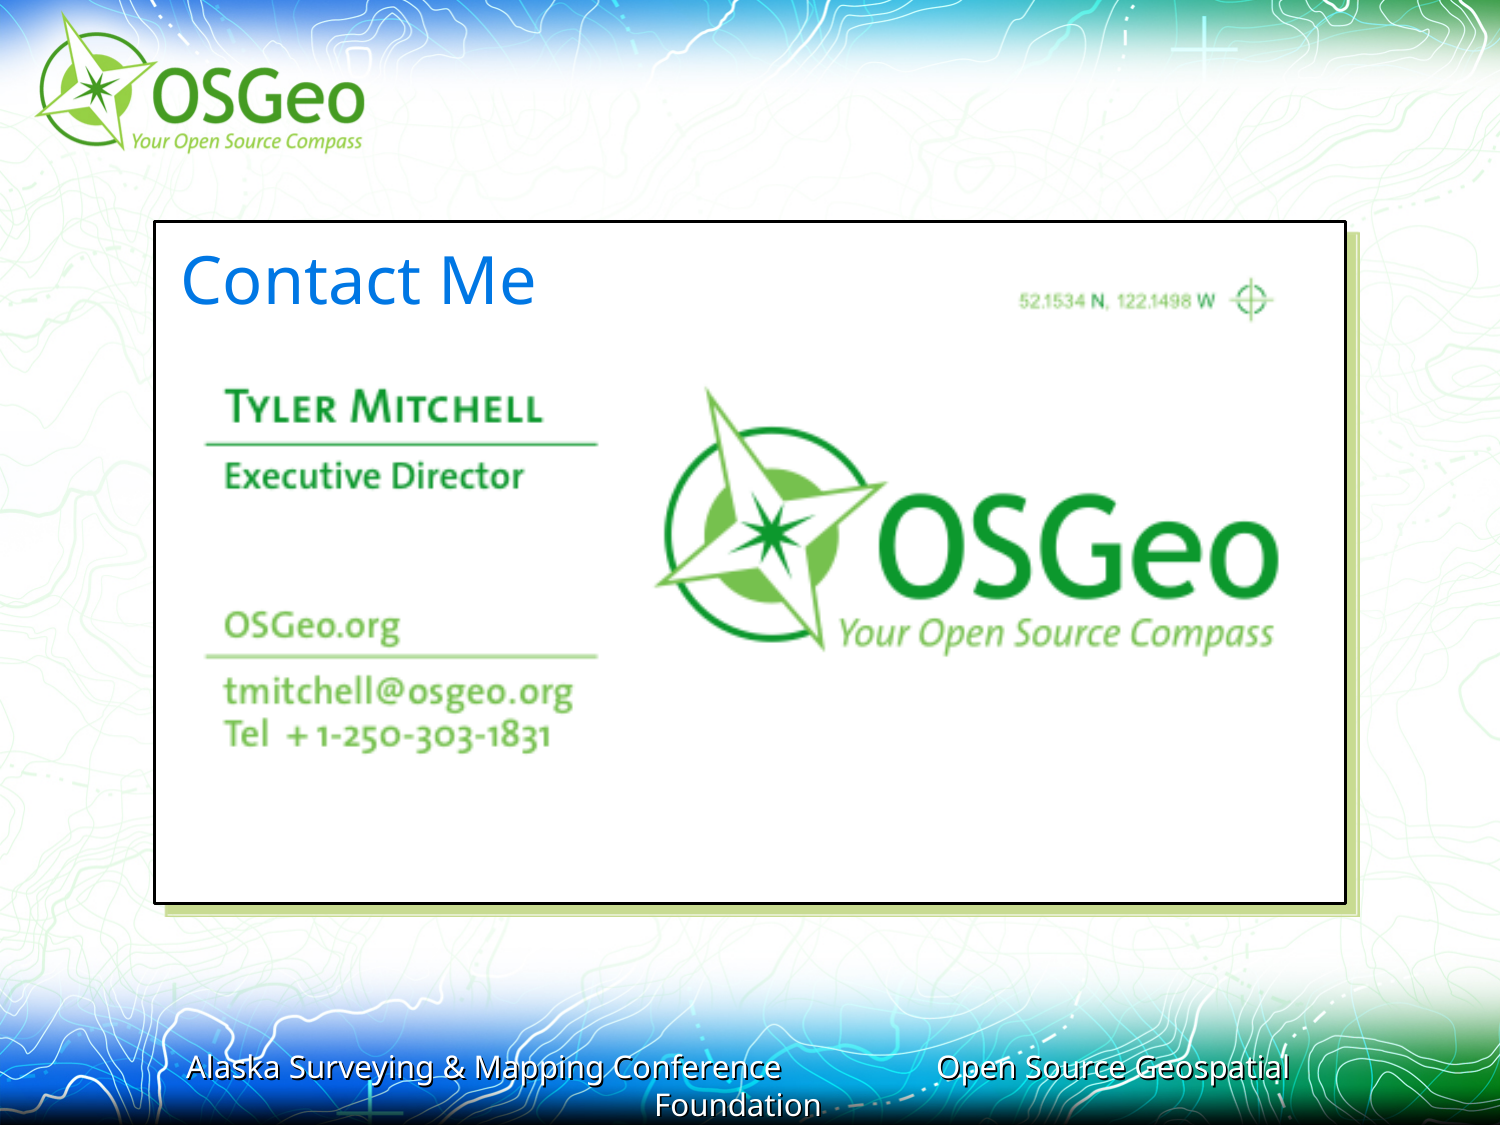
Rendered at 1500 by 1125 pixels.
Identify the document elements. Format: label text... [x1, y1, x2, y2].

picture [0, 0, 1500, 1125]
title Contact Me [165, 228, 1441, 330]
